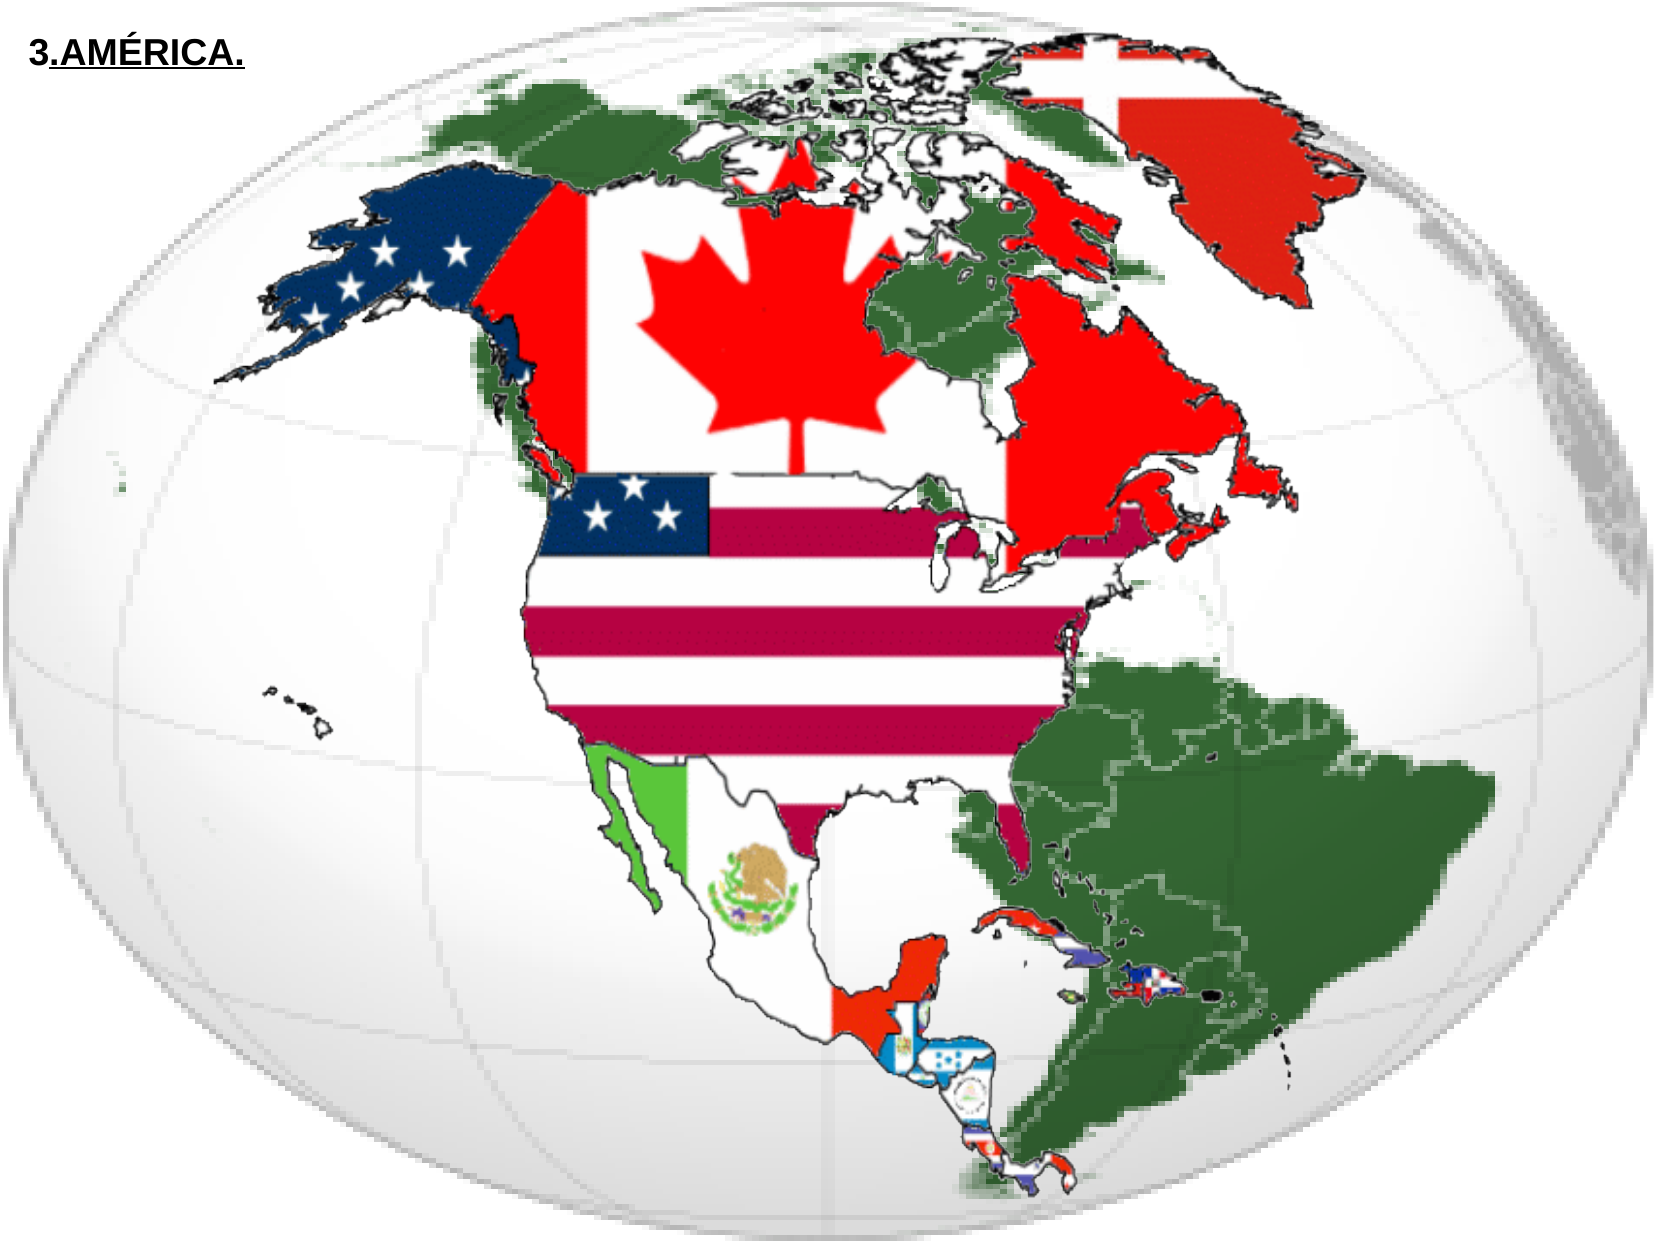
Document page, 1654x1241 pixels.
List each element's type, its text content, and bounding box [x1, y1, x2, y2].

picture [3, 2, 1654, 1241]
text_box 3.AMÉRICA. [13, 23, 260, 81]
